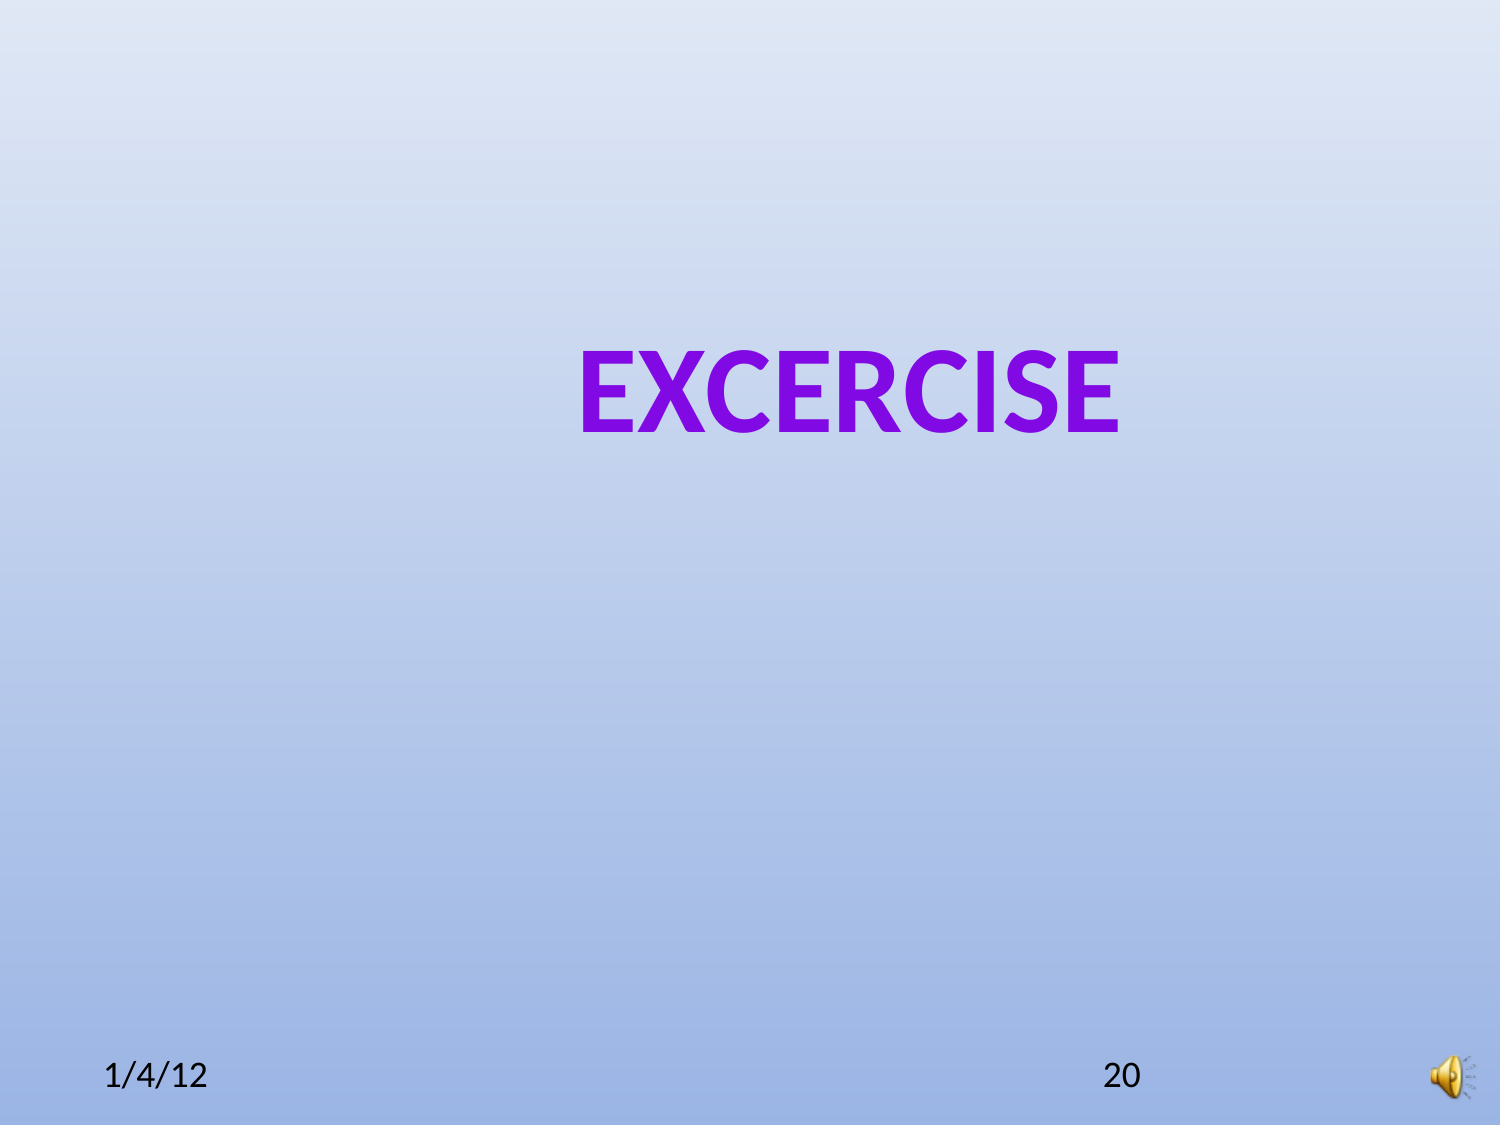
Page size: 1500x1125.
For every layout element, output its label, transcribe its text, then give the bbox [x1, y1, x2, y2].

picture [1429, 1054, 1480, 1105]
text_box EXCERCISE [399, 299, 1300, 517]
